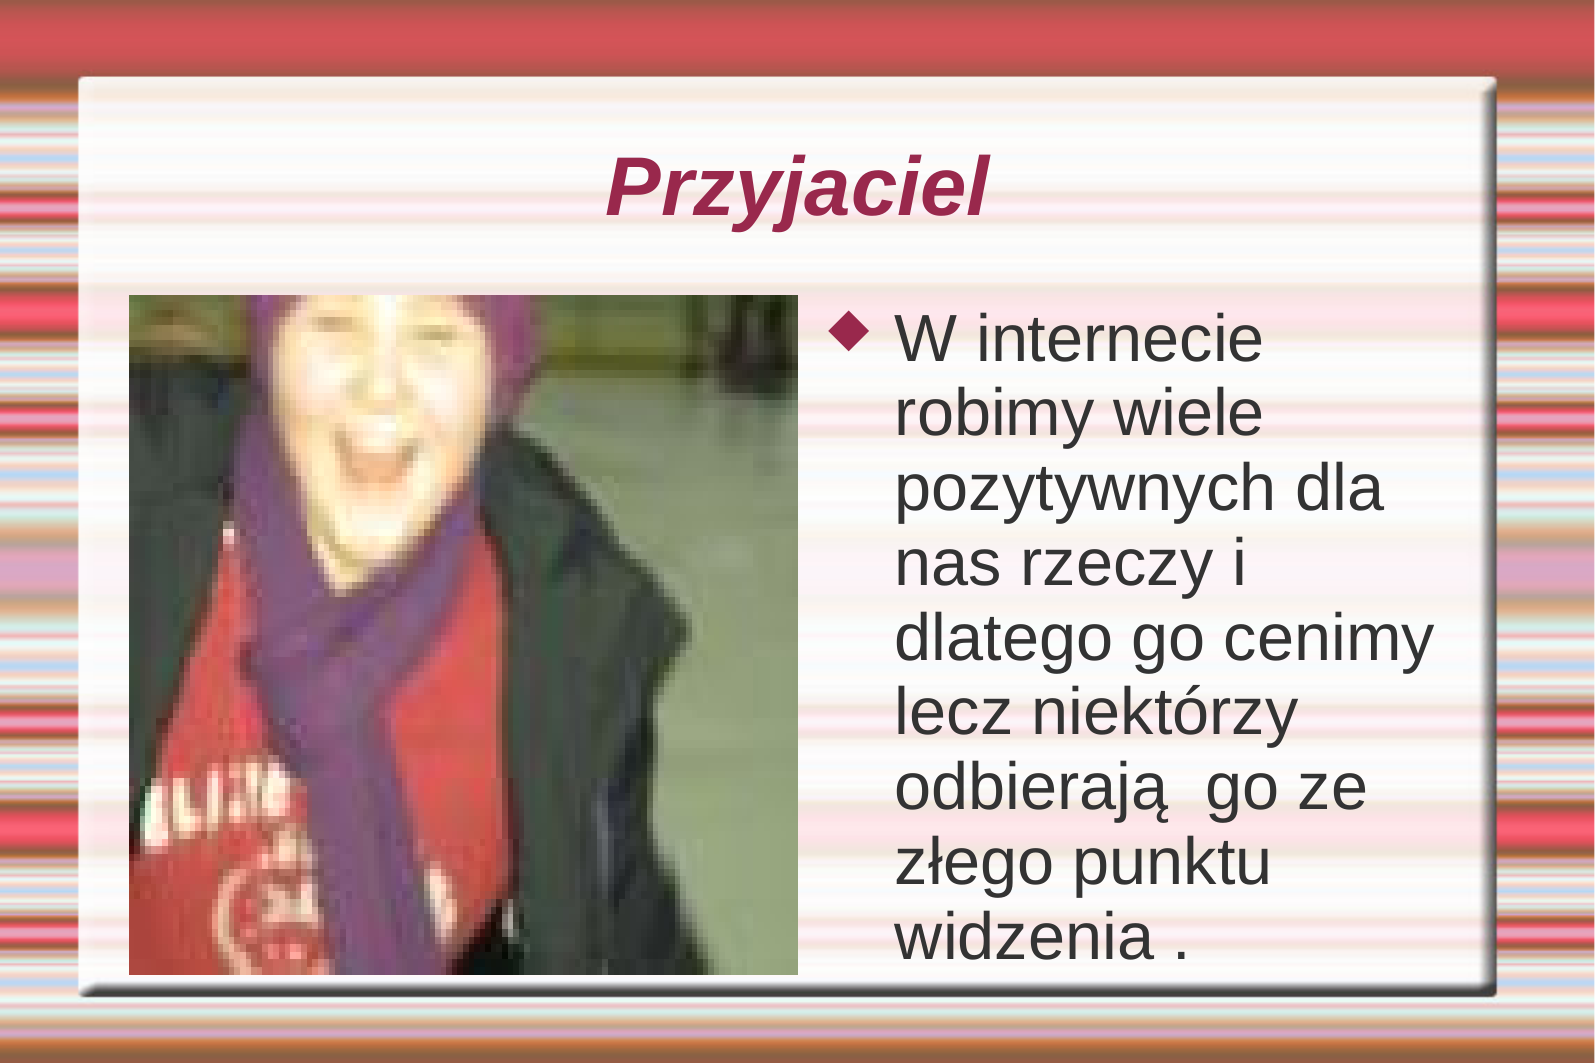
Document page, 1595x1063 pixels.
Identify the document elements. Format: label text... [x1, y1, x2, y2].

picture [0, 0, 1595, 1063]
title Przyjaciel [117, 98, 1479, 276]
list W internecie robimy wiele pozytywnych dla nas rzeczy i dlatego go cenimy lecz niektórzy odbierają go ze złego punktu widzenia . [812, 300, 1463, 974]
